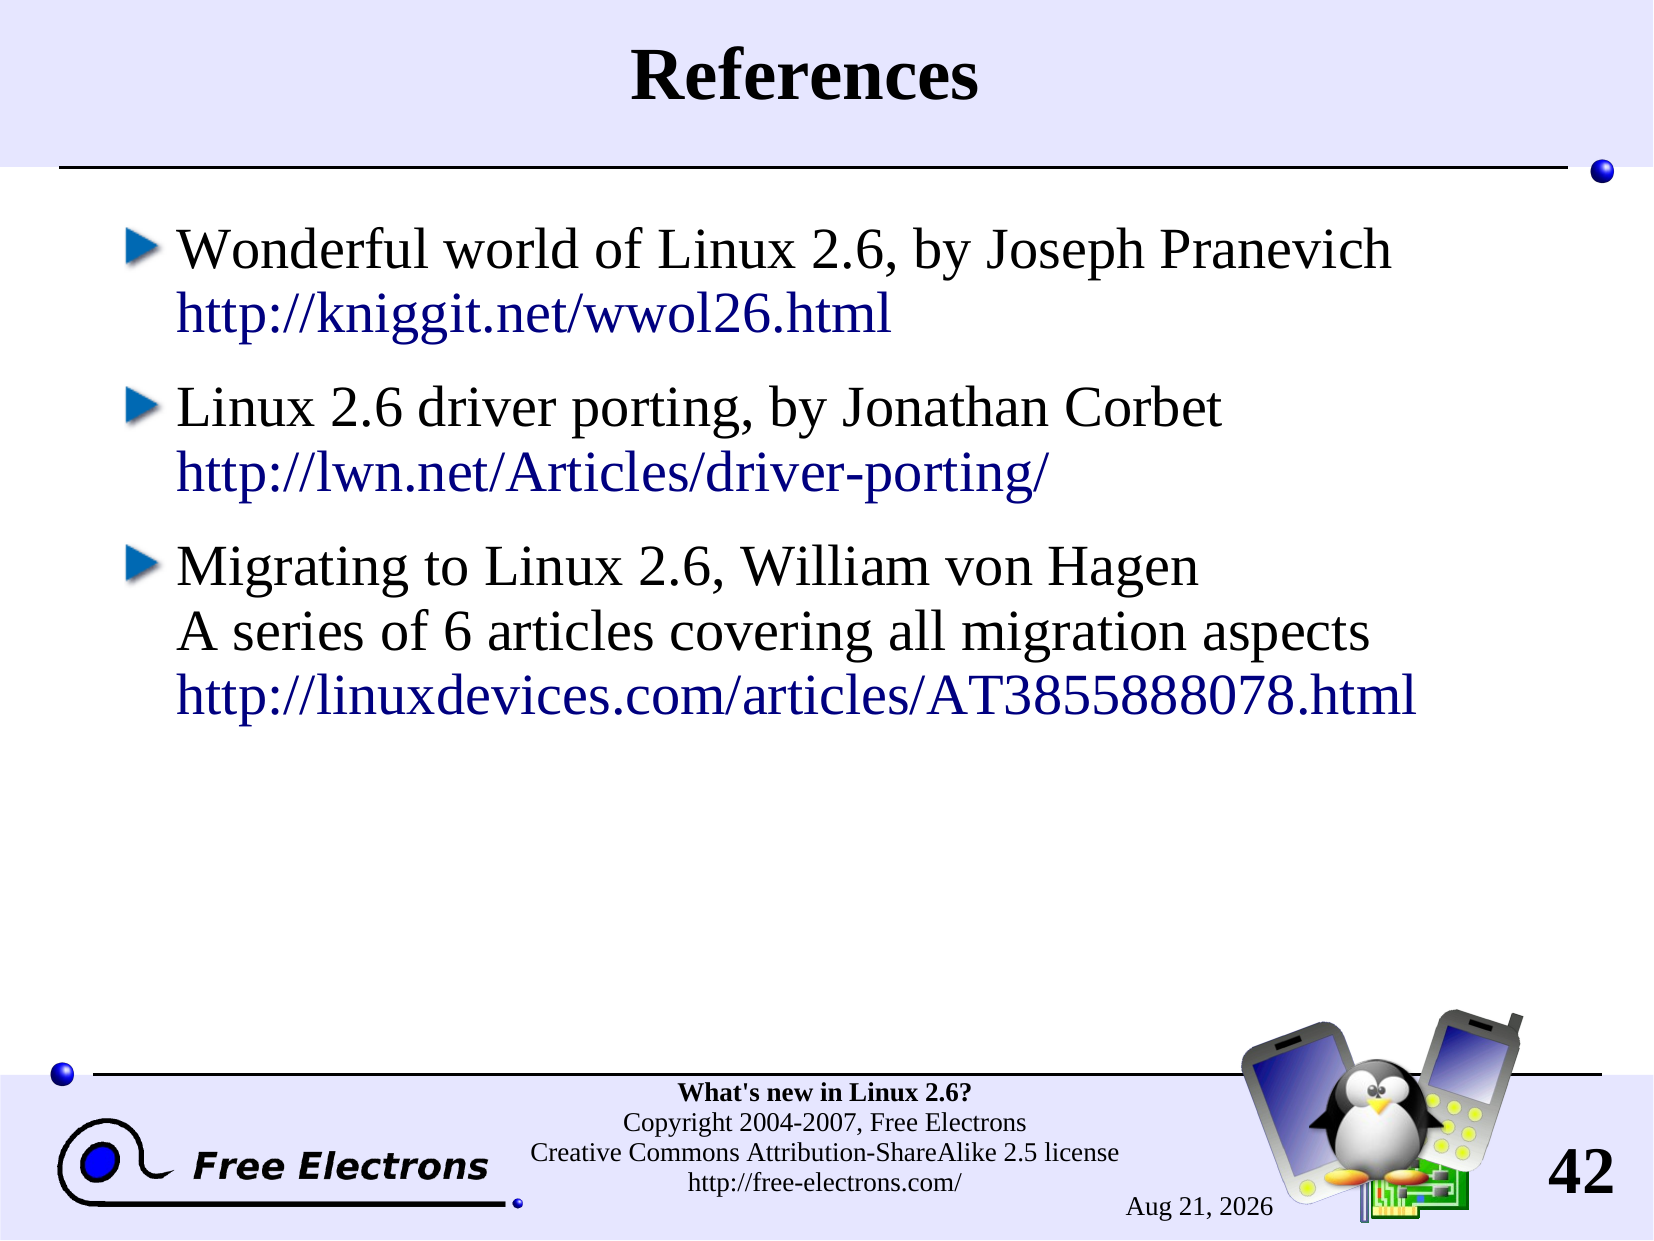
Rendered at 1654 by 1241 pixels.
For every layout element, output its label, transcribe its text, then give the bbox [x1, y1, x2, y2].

title References [60, 25, 1551, 124]
picture [50, 1107, 527, 1216]
list Wonderful world of Linux 2.6, by Joseph Pranevich http://kniggit.net/wwol26.html Linux 2.6 driver porting, by Jonathan Corbethttp://lwn.net/Articles/driver-porting/ Migrating to Linux 2.6, William von Hagen A series of 6 articles covering all migration aspects http://linuxdevices.com/articles/AT3855888078.html [105, 216, 1518, 1066]
picture [1231, 1007, 1538, 1241]
